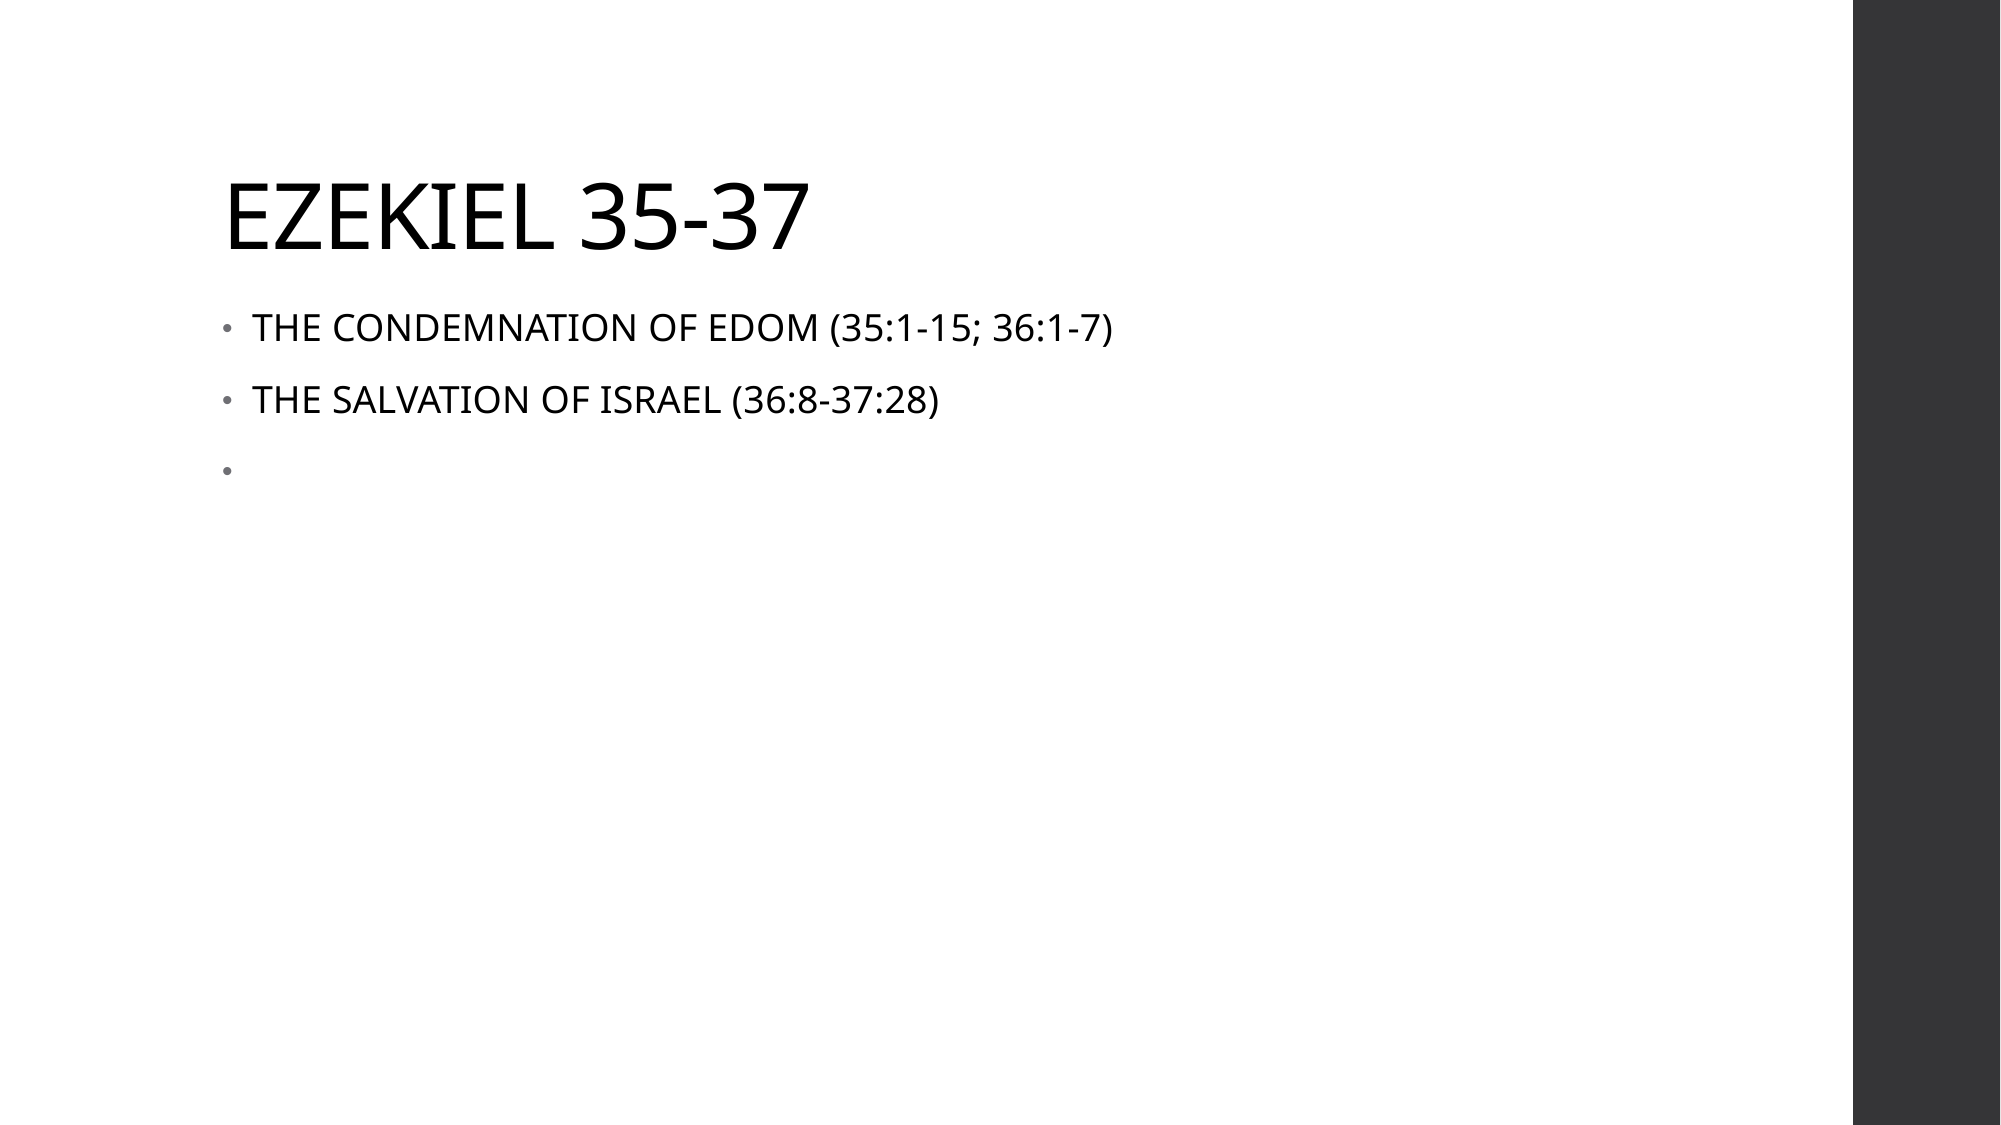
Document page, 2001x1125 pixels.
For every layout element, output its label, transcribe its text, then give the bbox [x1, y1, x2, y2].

title EZEKIEL 35-37 [206, 60, 1797, 278]
list THE CONDEMNATION OF EDOM (35:1-15; 36:1-7) THE SALVATION OF ISRAEL (36:8-37:28) [206, 299, 1617, 1014]
